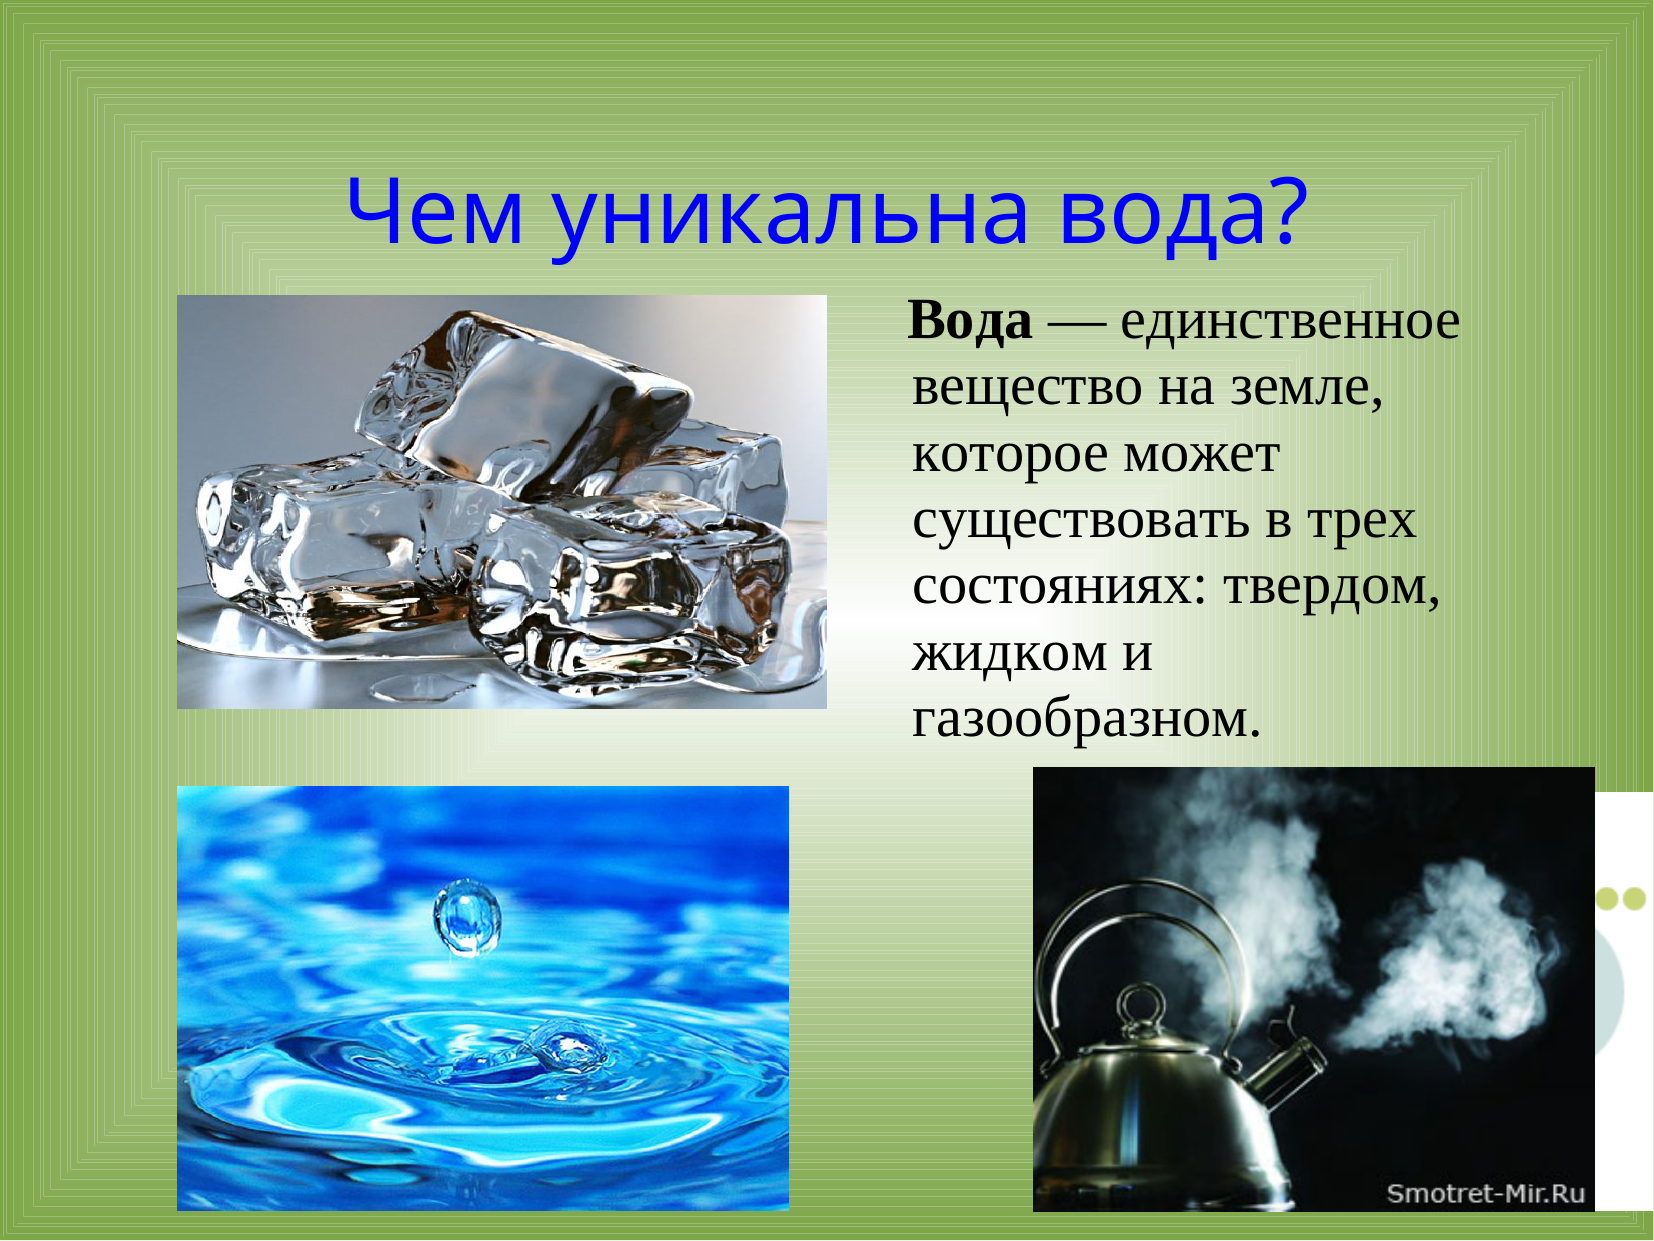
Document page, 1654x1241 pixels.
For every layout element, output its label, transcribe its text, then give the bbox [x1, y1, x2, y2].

picture [177, 786, 789, 1211]
picture [1033, 767, 1654, 1212]
text_box Вода — единственное вещество на земле, которое может существовать в трех состояниях: твердом, жидком и газообразном. [856, 282, 1506, 798]
text_box Чем уникальна вода? [121, 86, 1533, 325]
picture [177, 295, 827, 709]
